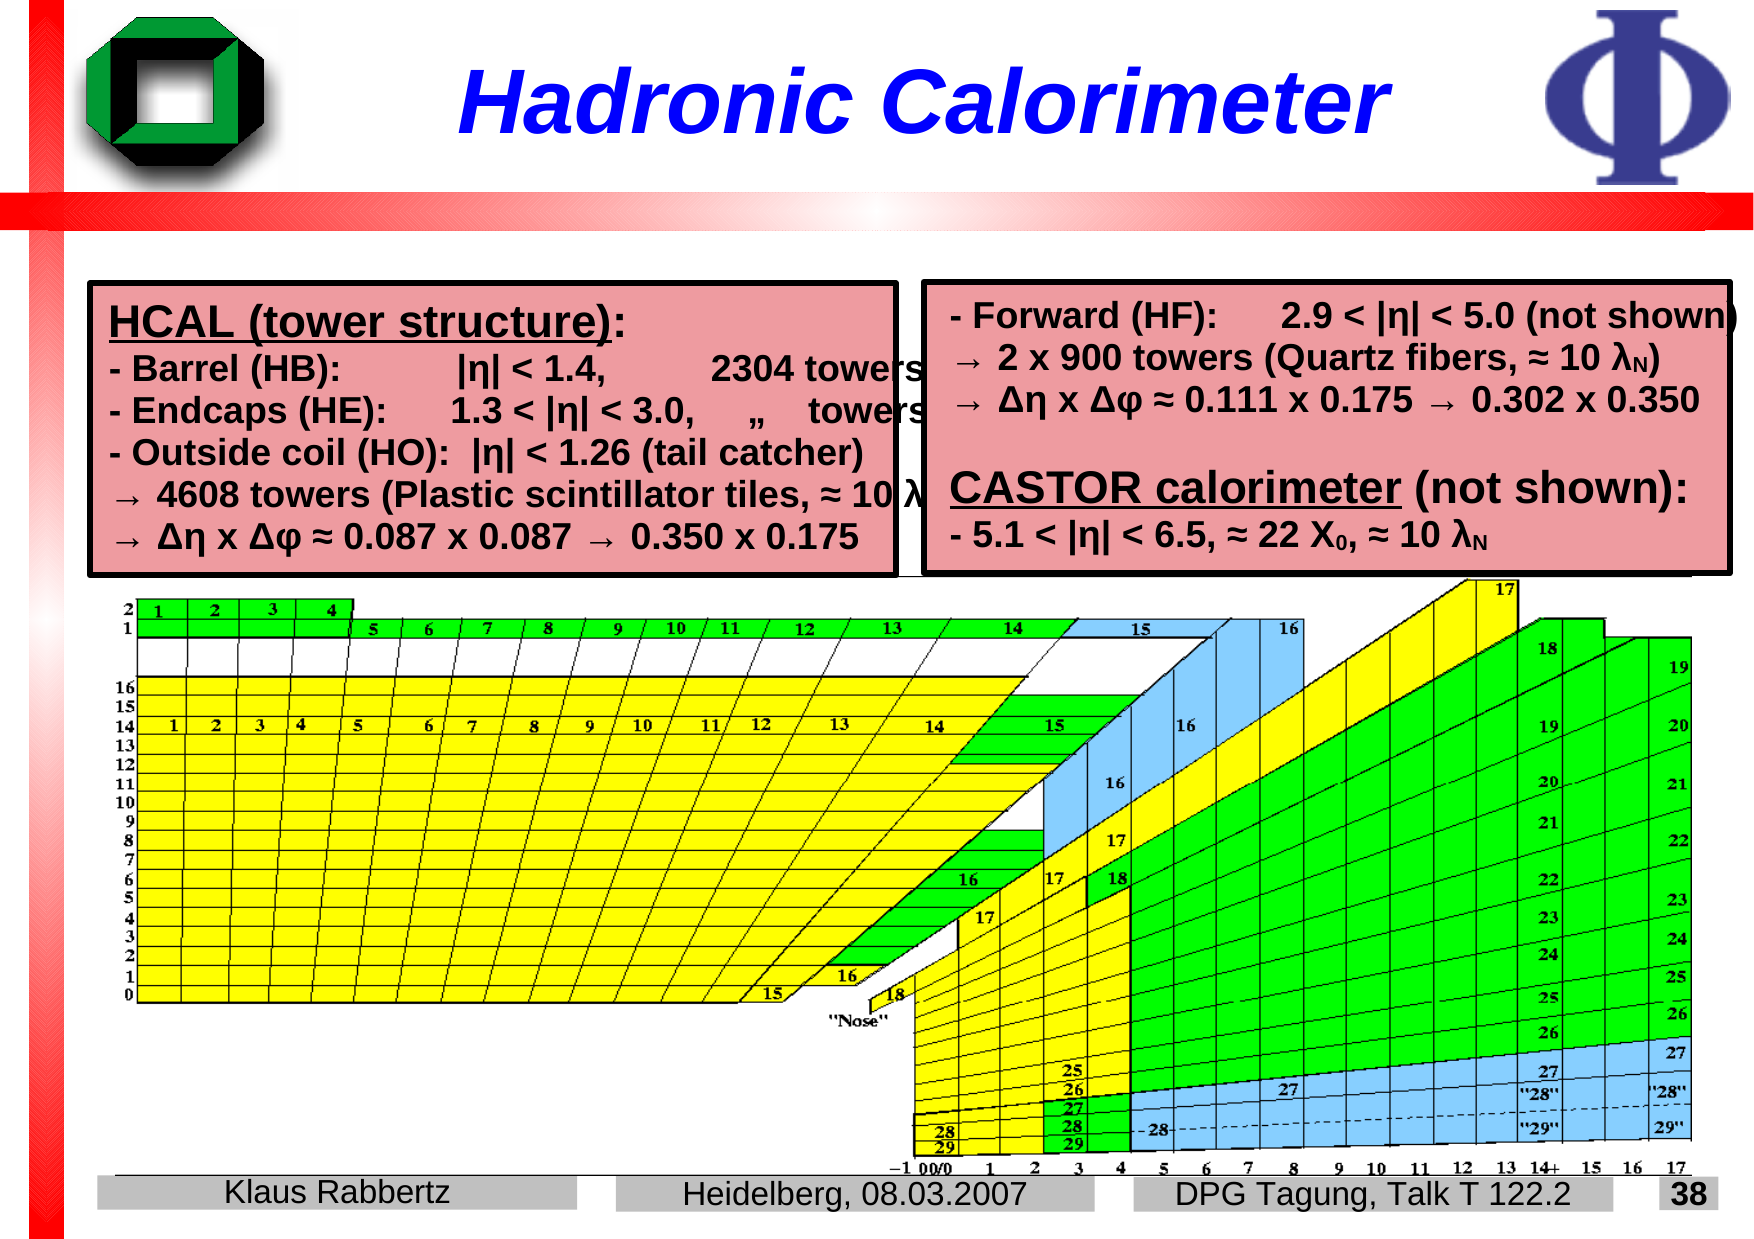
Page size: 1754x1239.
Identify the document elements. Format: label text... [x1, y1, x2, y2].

text_box HCAL (tower structure): - Barrel (HB): |η| < 1.4, 2304 towers - Endcaps (HE): 1.3 < |η| < 3.0, „ towers - Outside coil (HO): |η| < 1.26 (tail catcher) → 4608 towers (Plastic scintillator tiles, ≈ 10 λN) → Δη x Δφ ≈ 0.087 x 0.087 → 0.350 x 0.175 [96, 284, 967, 620]
picture [115, 618, 1692, 1176]
title Hadronic Calorimeter [282, 21, 1566, 183]
text_box [923, 281, 1730, 574]
text_box - Forward (HF): 2.9 < |η| < 5.0 (not shown) → 2 x 900 towers (Quartz fibers, ≈ 10 λN) → Δη x Δφ ≈ 0.111 x 0.175 → 0.302 x 0.350 CASTOR calorimeter (not shown): - 5.1 < |η| < 6.5, ≈ 22 X0, ≈ 10 λN [937, 282, 1754, 618]
picture [1545, 10, 1731, 185]
picture [64, 9, 299, 192]
text_box [89, 283, 896, 576]
